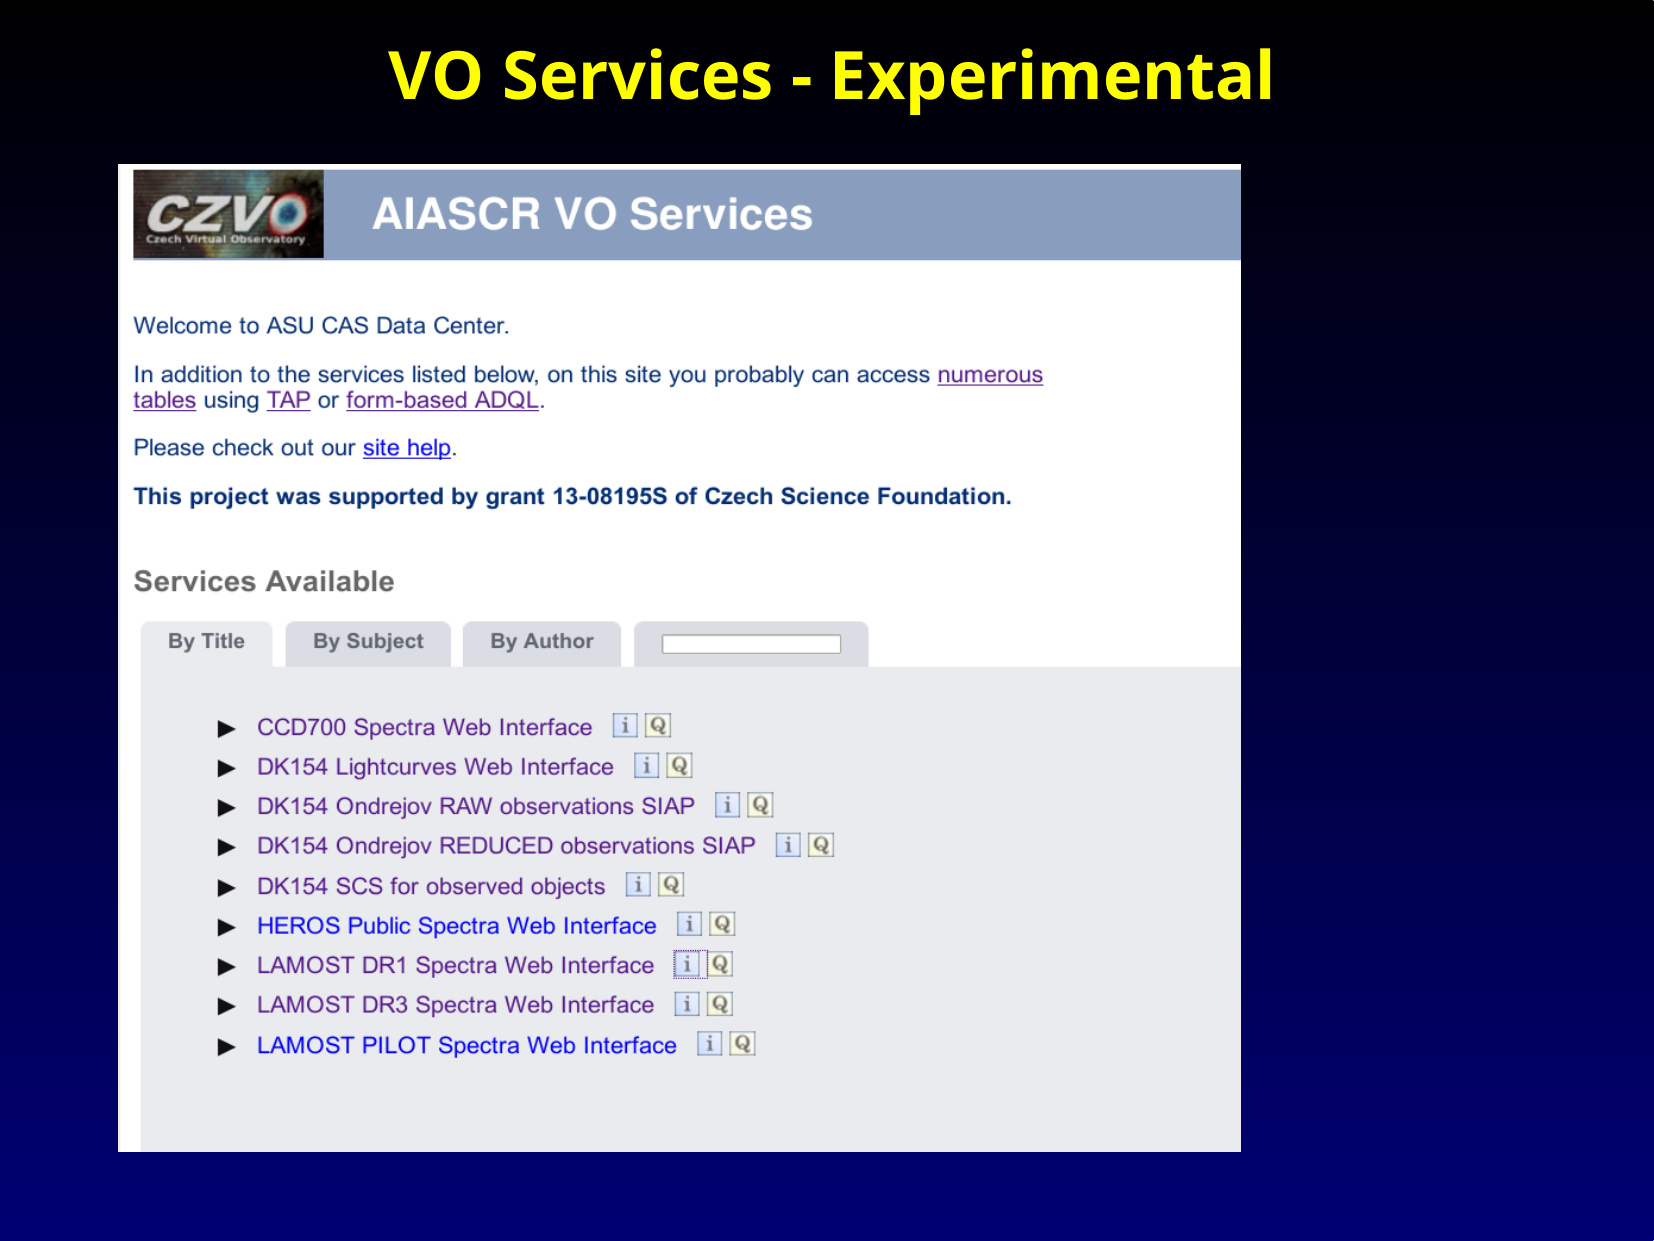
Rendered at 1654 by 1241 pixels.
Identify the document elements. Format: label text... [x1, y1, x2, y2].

list [88, 147, 1577, 1229]
title VO Services - Experimental [88, 29, 1577, 119]
picture [118, 164, 1241, 1152]
